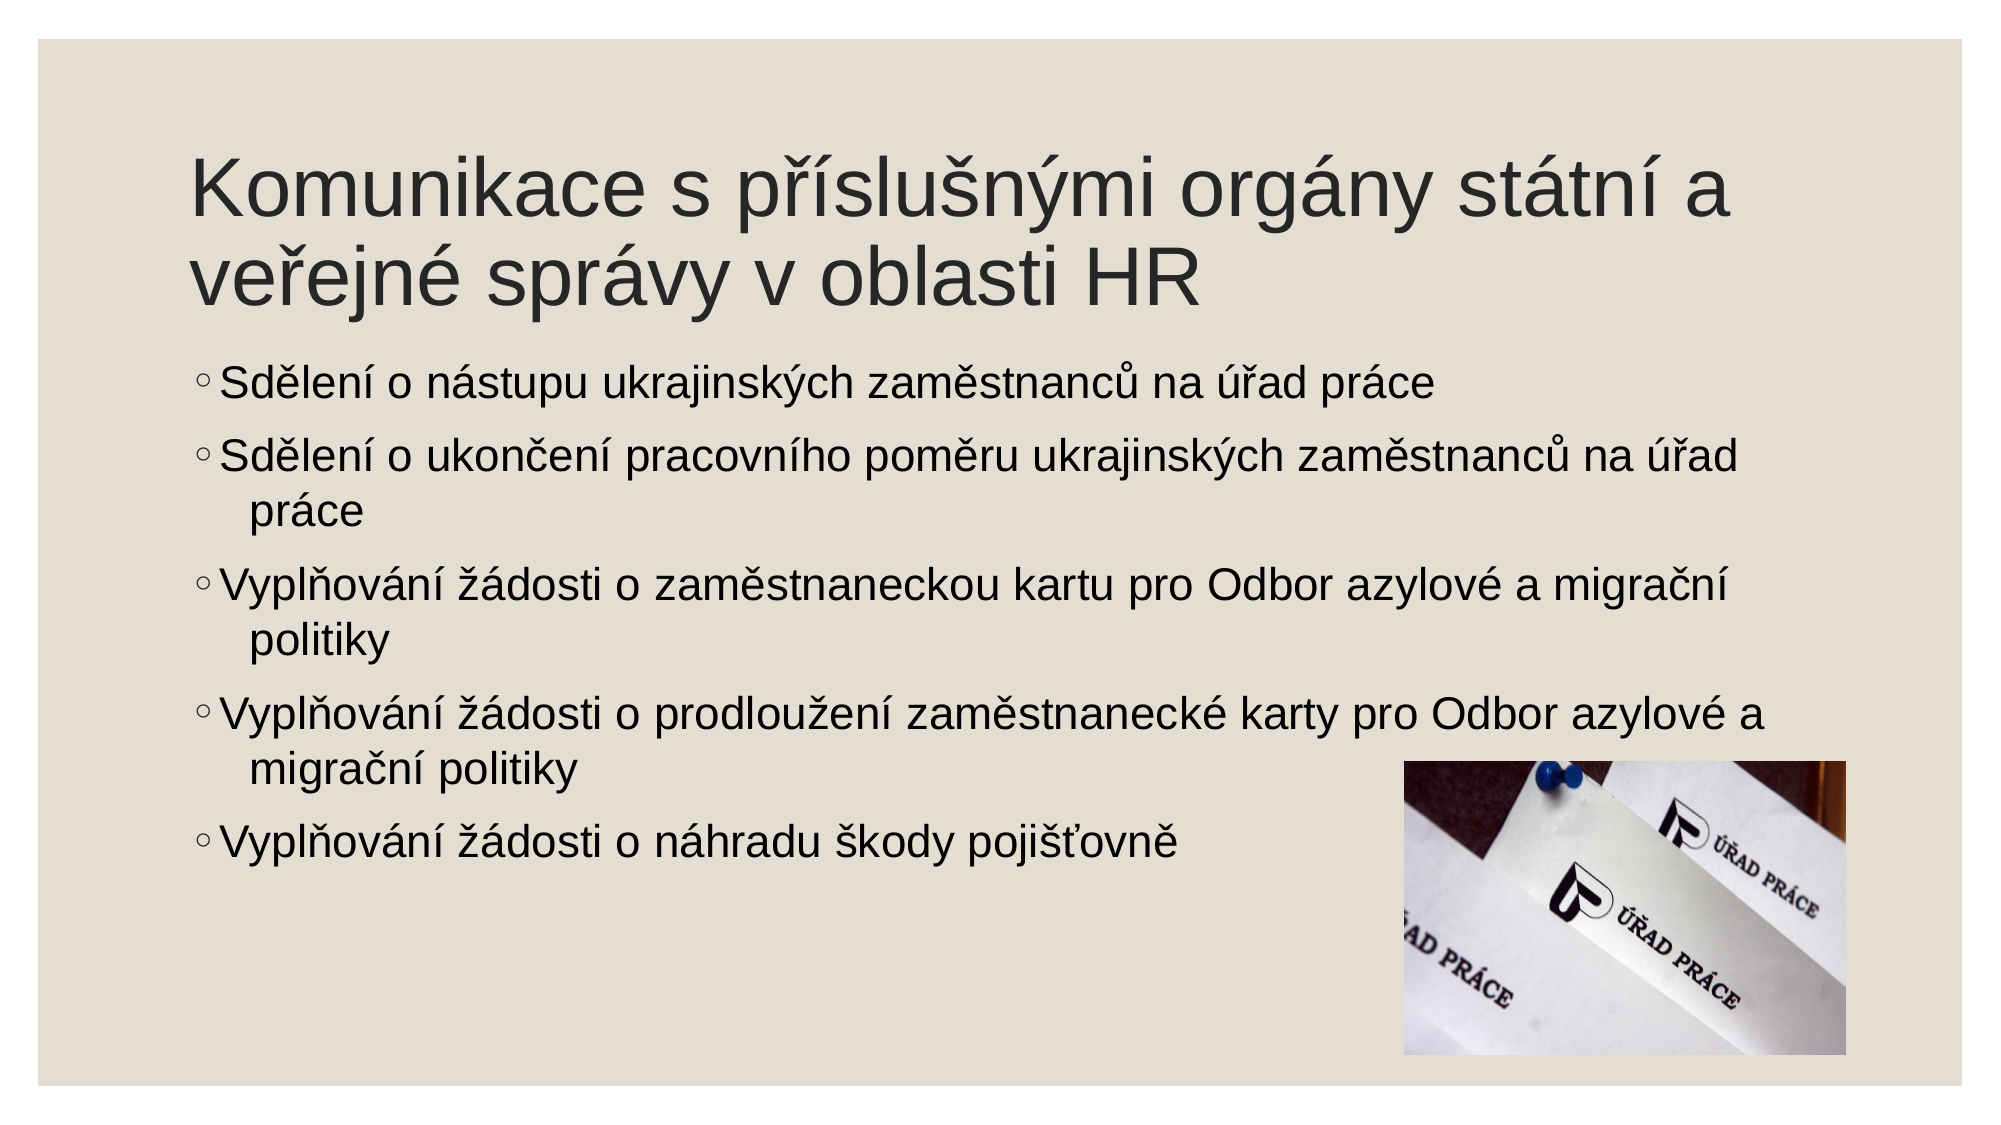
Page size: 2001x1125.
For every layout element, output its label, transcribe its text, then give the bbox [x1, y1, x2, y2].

picture [1404, 761, 1846, 1055]
title Komunikace s příslušnými orgány státní a veřejné správy v oblasti HR [174, 46, 1825, 331]
list Sdělení o nástupu ukrajinských zaměstnanců na úřad práce Sdělení o ukončení pracovního poměru ukrajinských zaměstnanců na úřad práce Vyplňování žádosti o zaměstnaneckou kartu pro Odbor azylové a migrační politiky Vyplňování žádosti o prodloužení zaměstnanecké karty pro Odbor azylové a migrační politiky Vyplňování žádosti o náhradu škody pojišťovně [174, 345, 1825, 991]
